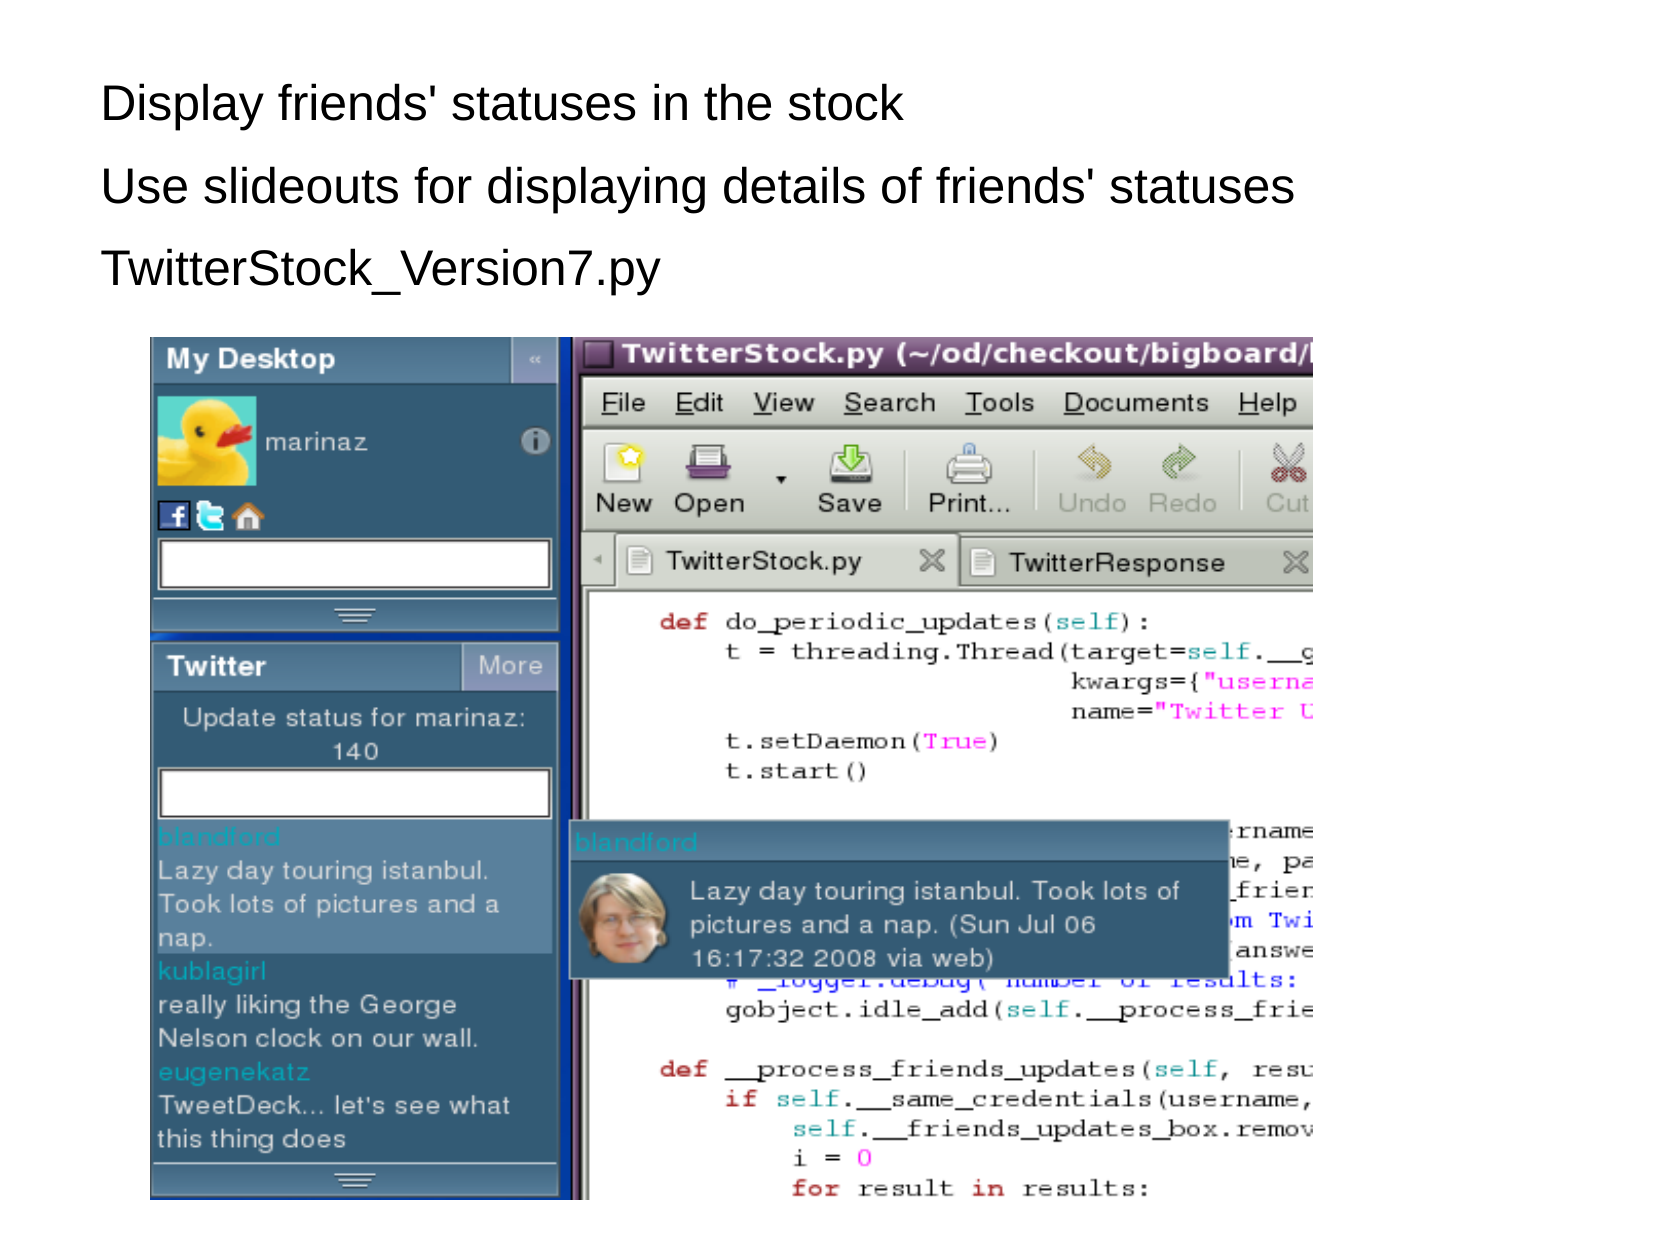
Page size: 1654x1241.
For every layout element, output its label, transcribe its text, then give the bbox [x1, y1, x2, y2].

list Display friends' statuses in the stock Use slideouts for displaying details of friends' statuses TwitterStock_Version7.py [82, 75, 1571, 1094]
picture [150, 337, 1313, 1201]
